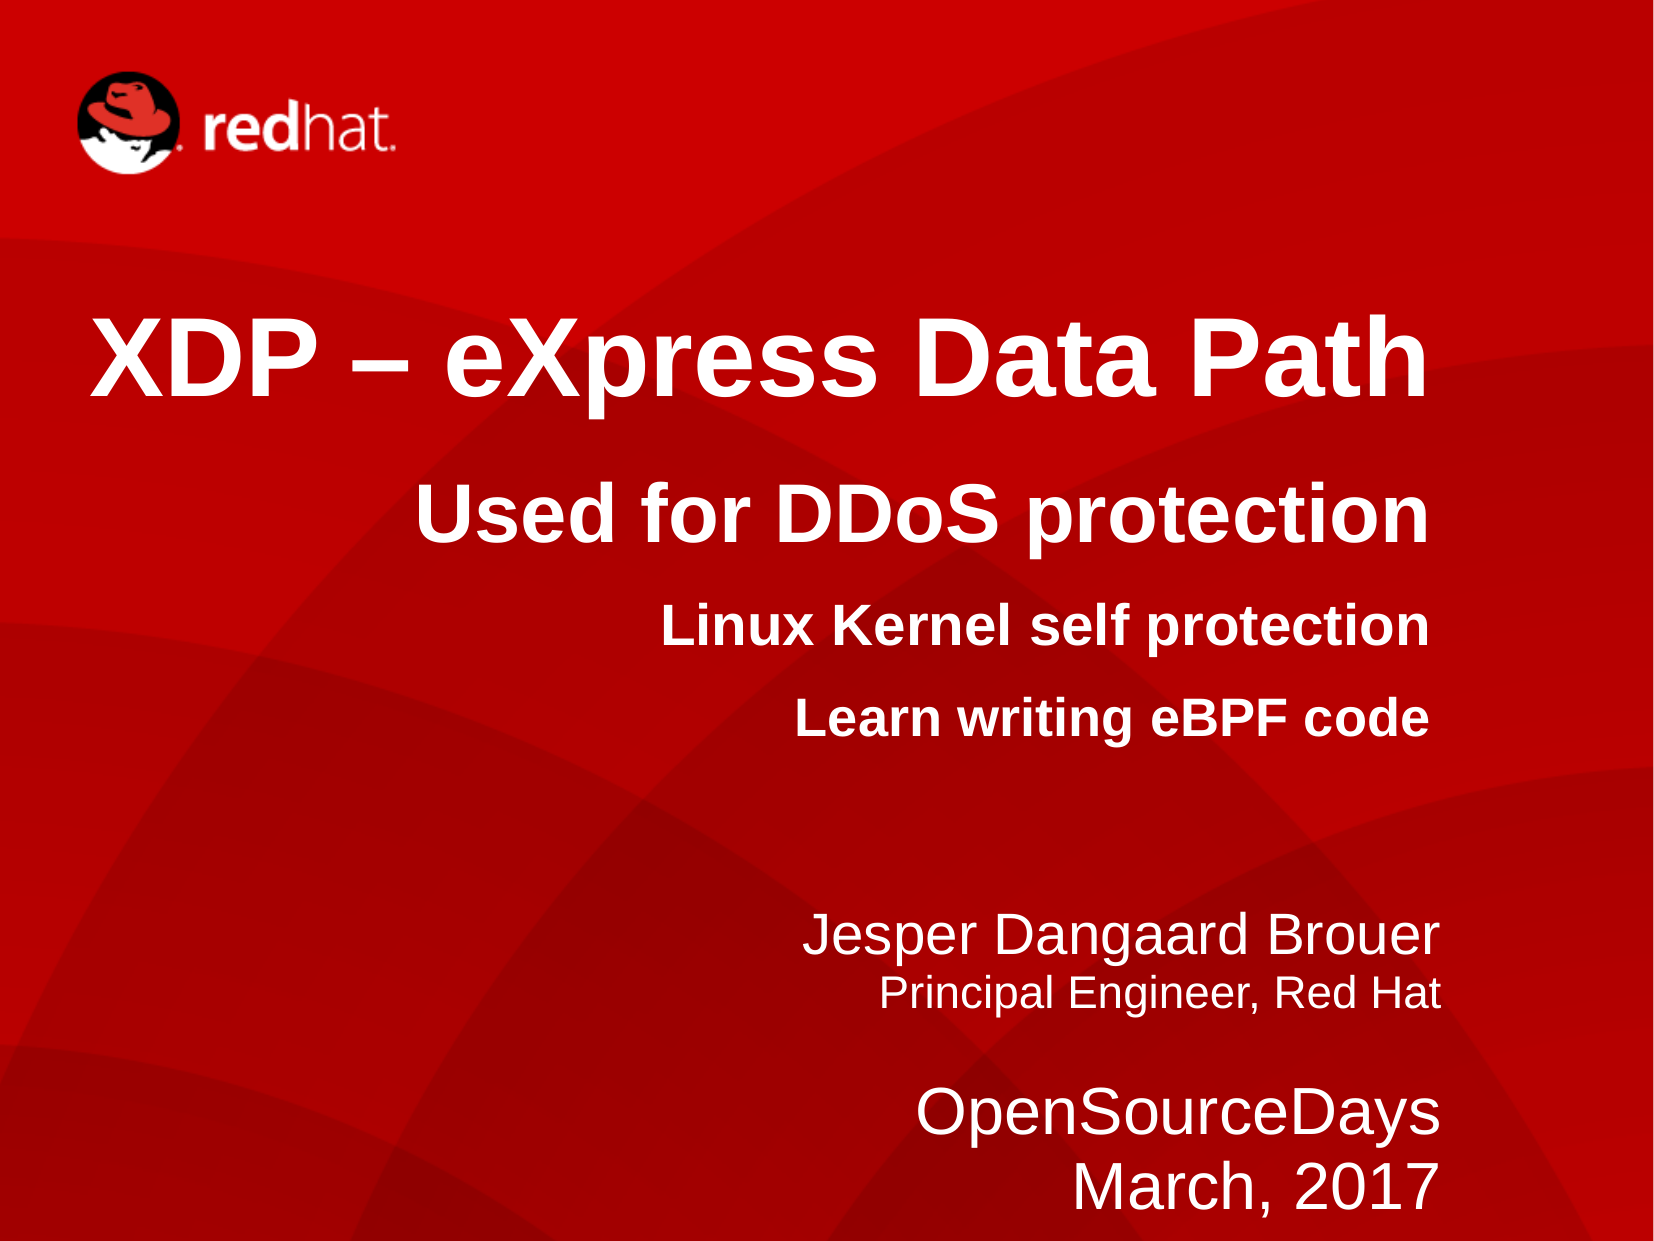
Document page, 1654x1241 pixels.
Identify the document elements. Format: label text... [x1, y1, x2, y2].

text_box XDP – eXpress Data Path Used for DDoS protection Linux Kernel self protection Learn writing eBPF code [75, 225, 1613, 806]
picture [0, 0, 1654, 1241]
text_box Jesper Dangaard Brouer Principal Engineer, Red Hat OpenSourceDays March, 2017 [787, 862, 1613, 1214]
